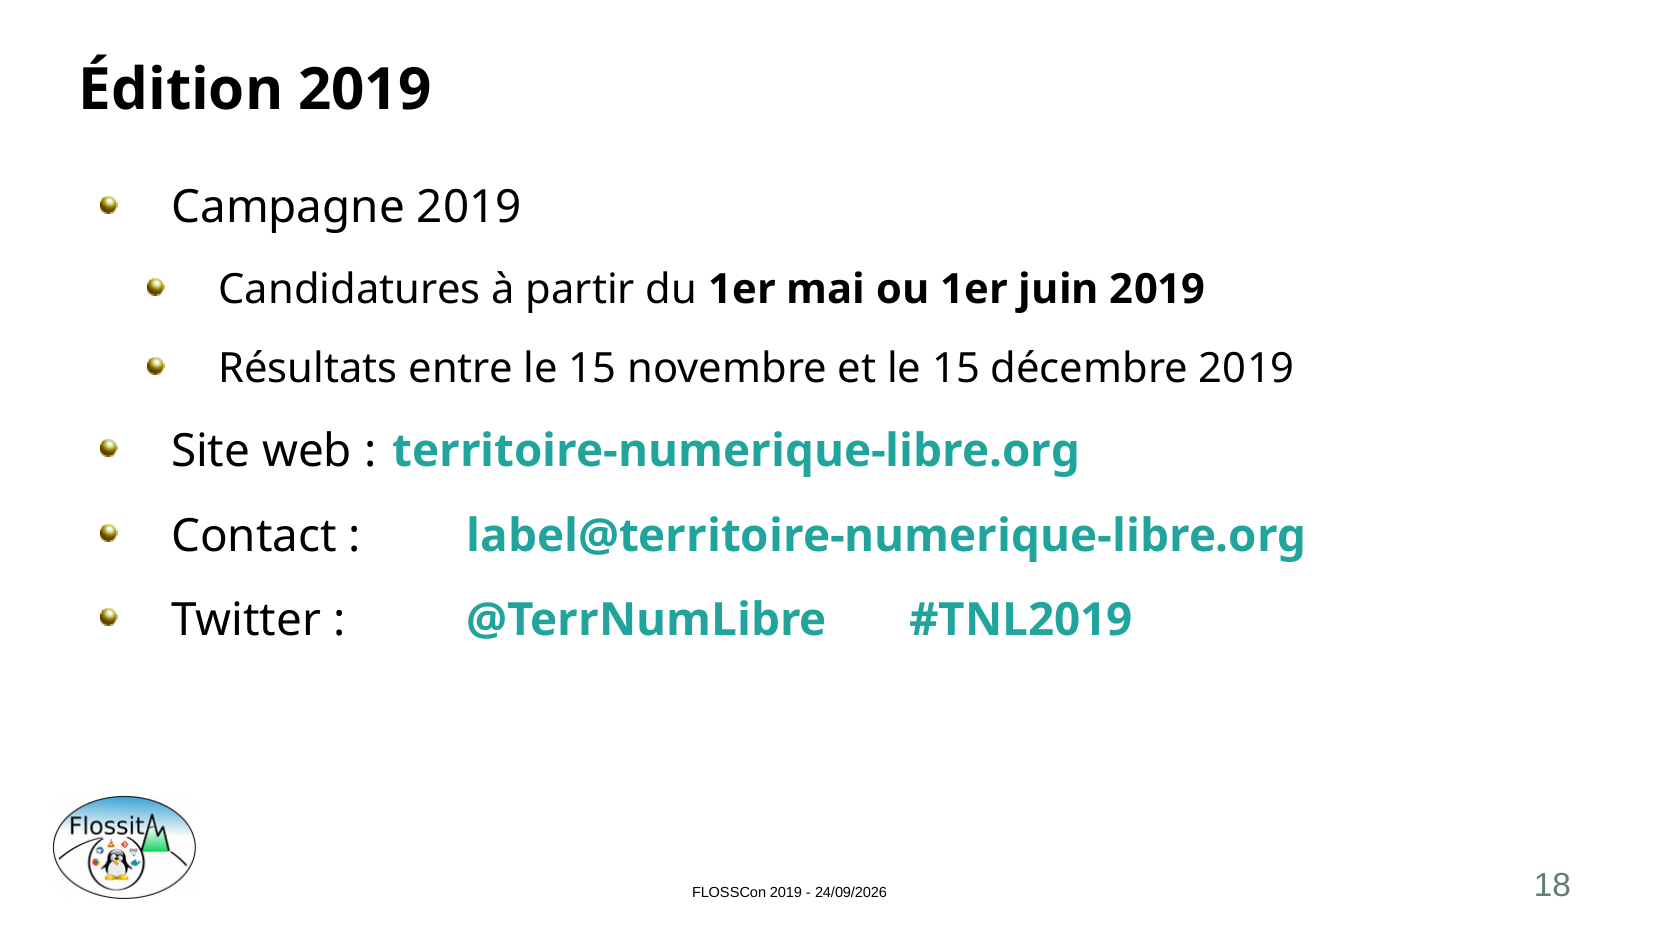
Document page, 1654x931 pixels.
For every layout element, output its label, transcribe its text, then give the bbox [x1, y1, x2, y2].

picture [52, 795, 196, 899]
list Campagne 2019 Candidatures à partir du 1er mai ou 1er juin 2019 Résultats entre le 15 novembre et le 15 décembre 2019 Site web : territoire-numerique-libre.org Contact : label@territoire-numerique-libre.org Twitter : @TerrNumLibre #TNL2019 [88, 177, 1565, 863]
title Édition 2019 [63, 43, 1311, 138]
